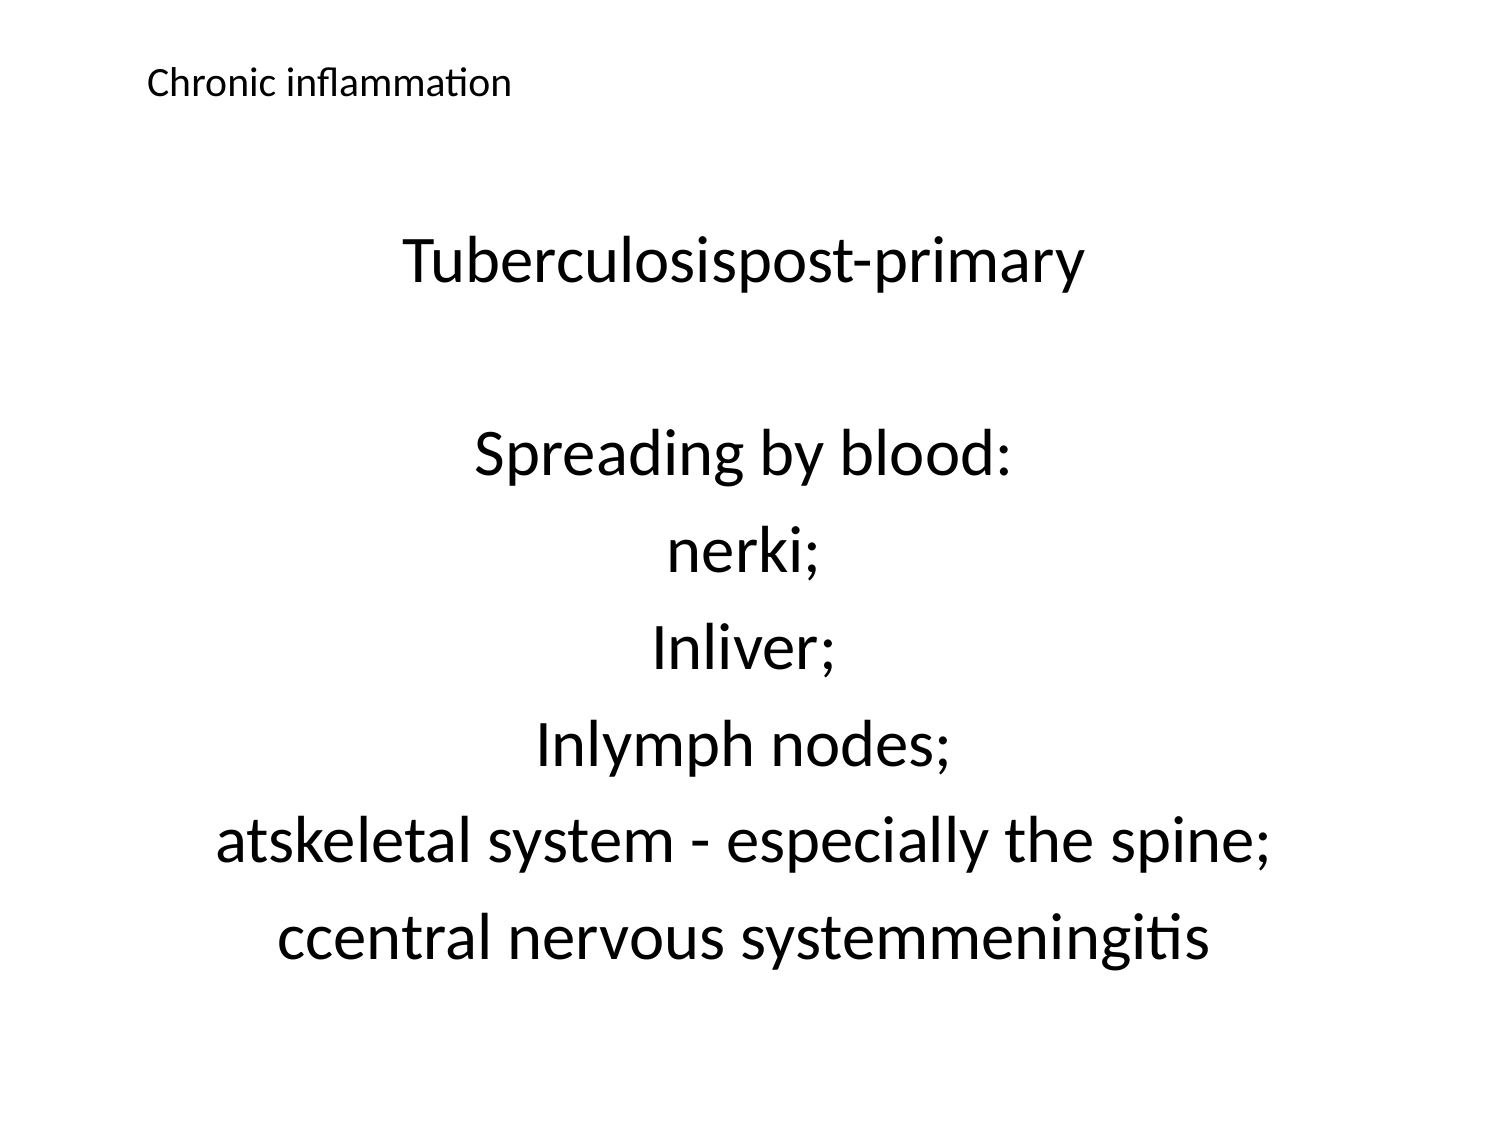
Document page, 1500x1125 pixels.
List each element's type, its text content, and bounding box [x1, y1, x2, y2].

title Chronic inflammation [75, 45, 585, 114]
list Tuberculosispost-primary Spreading by blood: nerki; Inliver; Inlymph nodes; atskeletal system - especially the spine; ccentral nervous systemmeningitis [29, 208, 1459, 1005]
